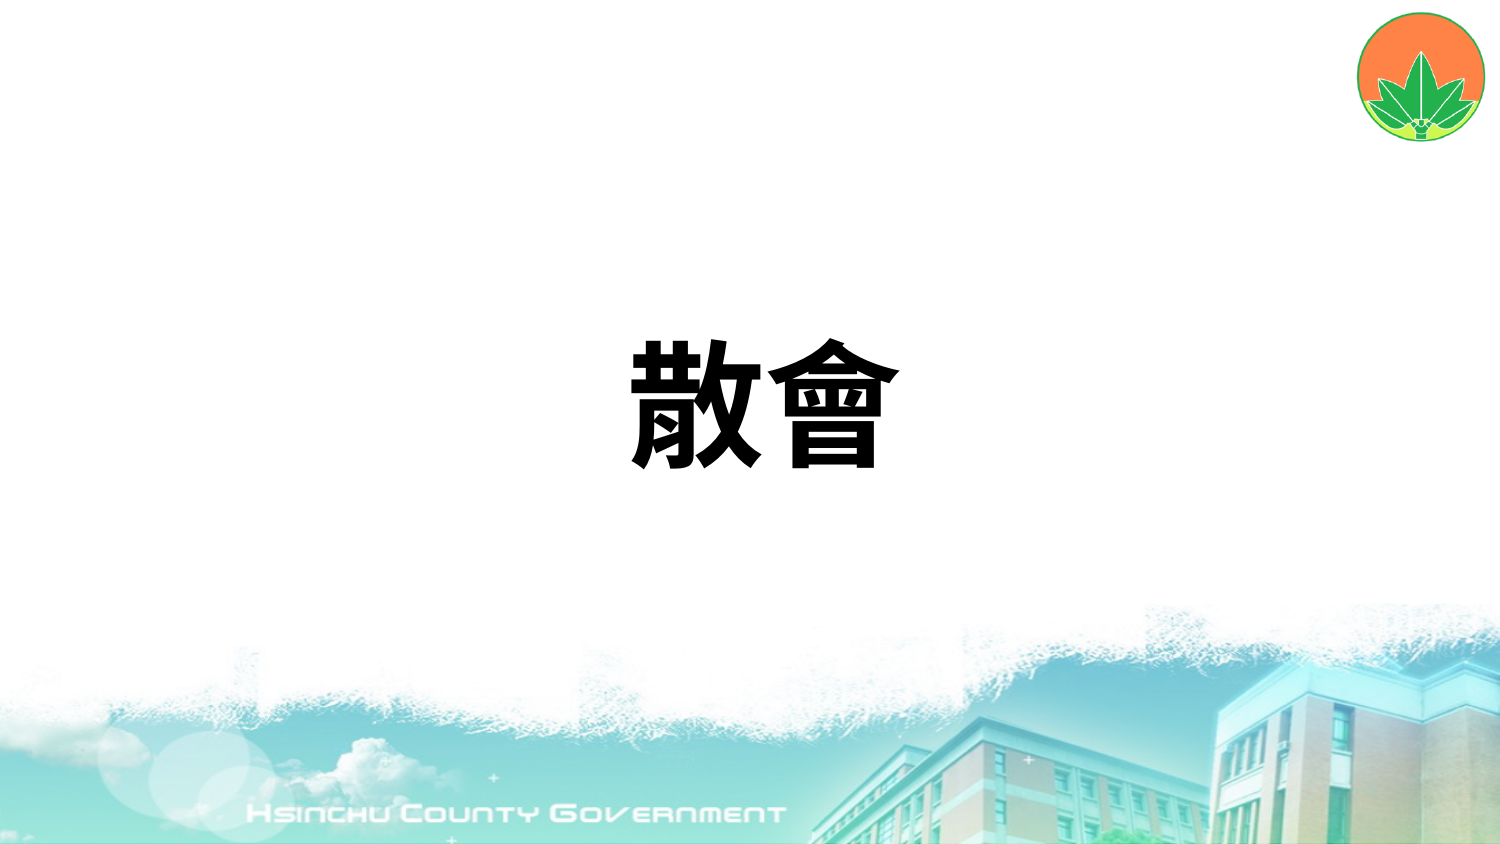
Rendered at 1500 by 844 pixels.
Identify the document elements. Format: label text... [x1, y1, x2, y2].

picture [1342, 0, 1500, 158]
text_box 散會 [188, 311, 1341, 492]
